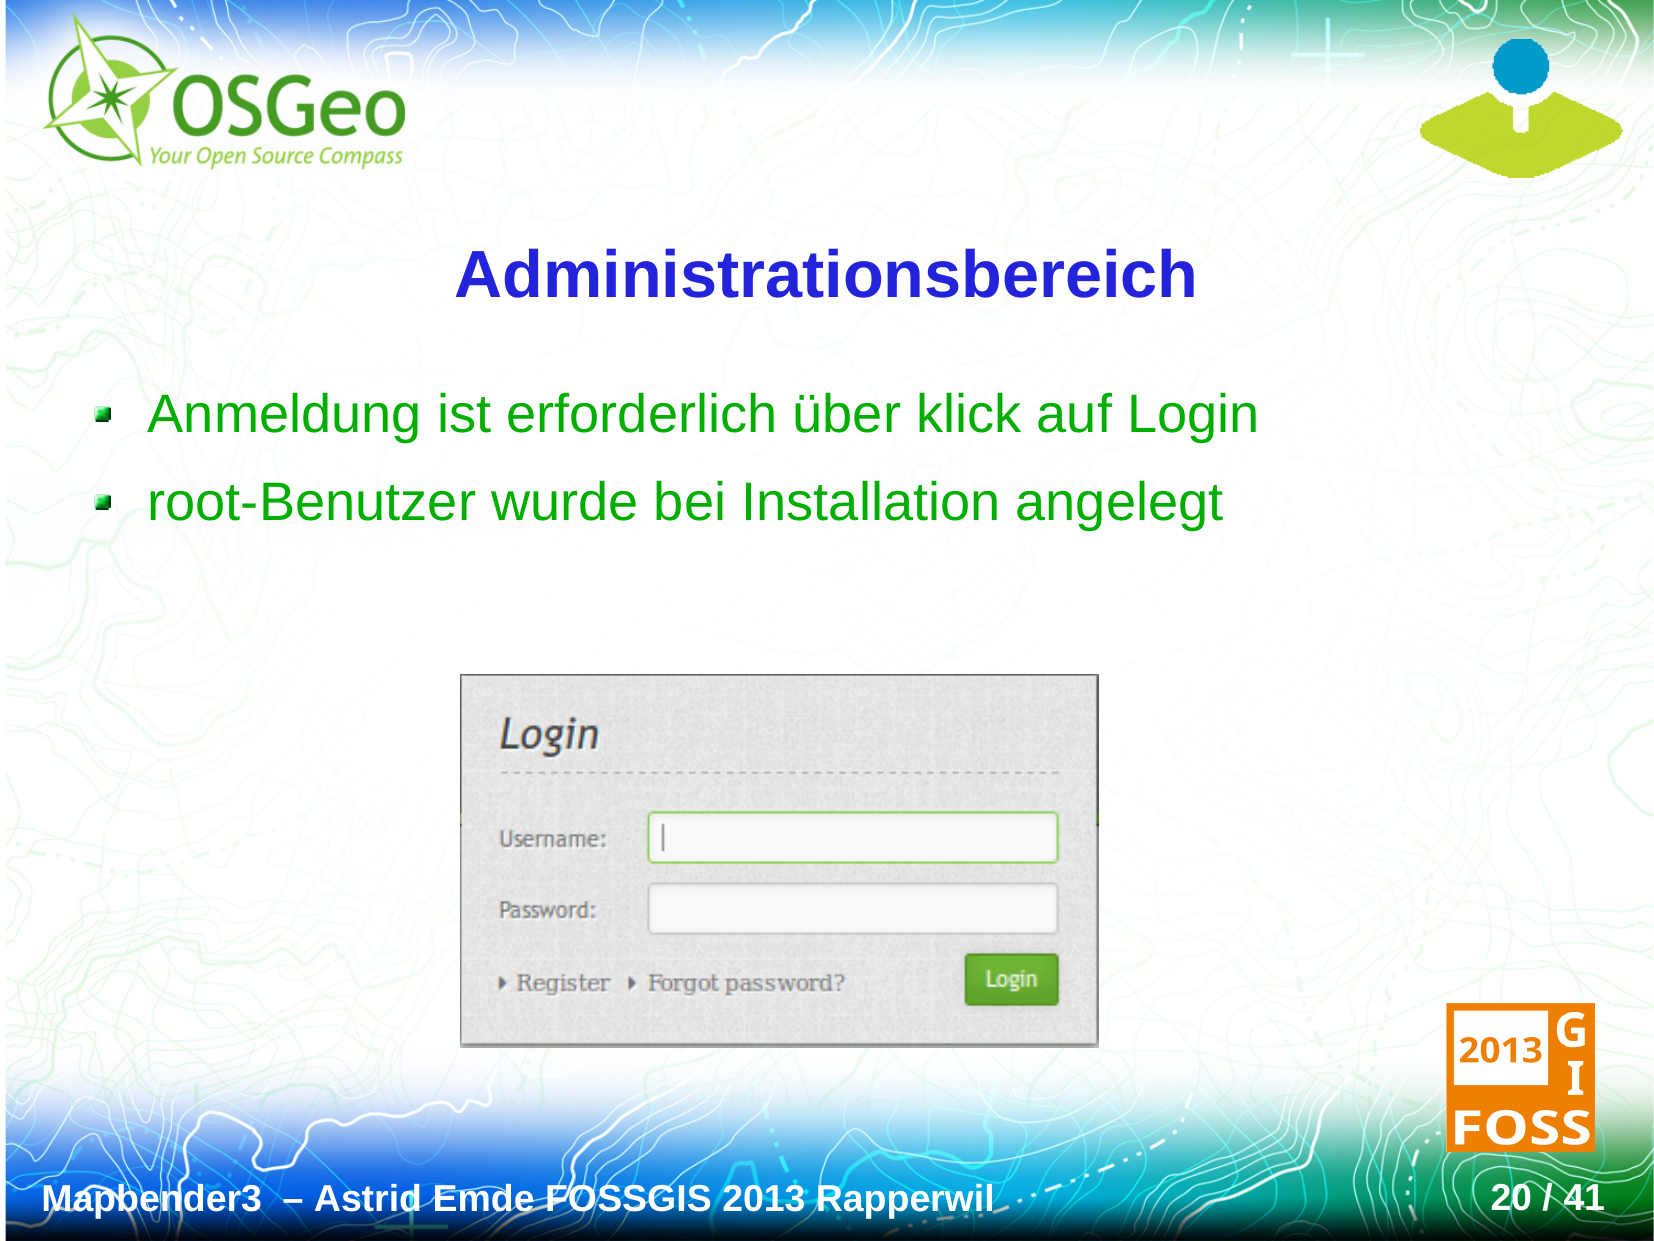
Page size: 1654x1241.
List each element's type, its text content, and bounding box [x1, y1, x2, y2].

title Administrationsbereich [82, 200, 1571, 349]
picture [5, 0, 1654, 1241]
list Anmeldung ist erforderlich über klick auf Login root-Benutzer wurde bei Installation angelegt [76, 383, 1565, 1188]
